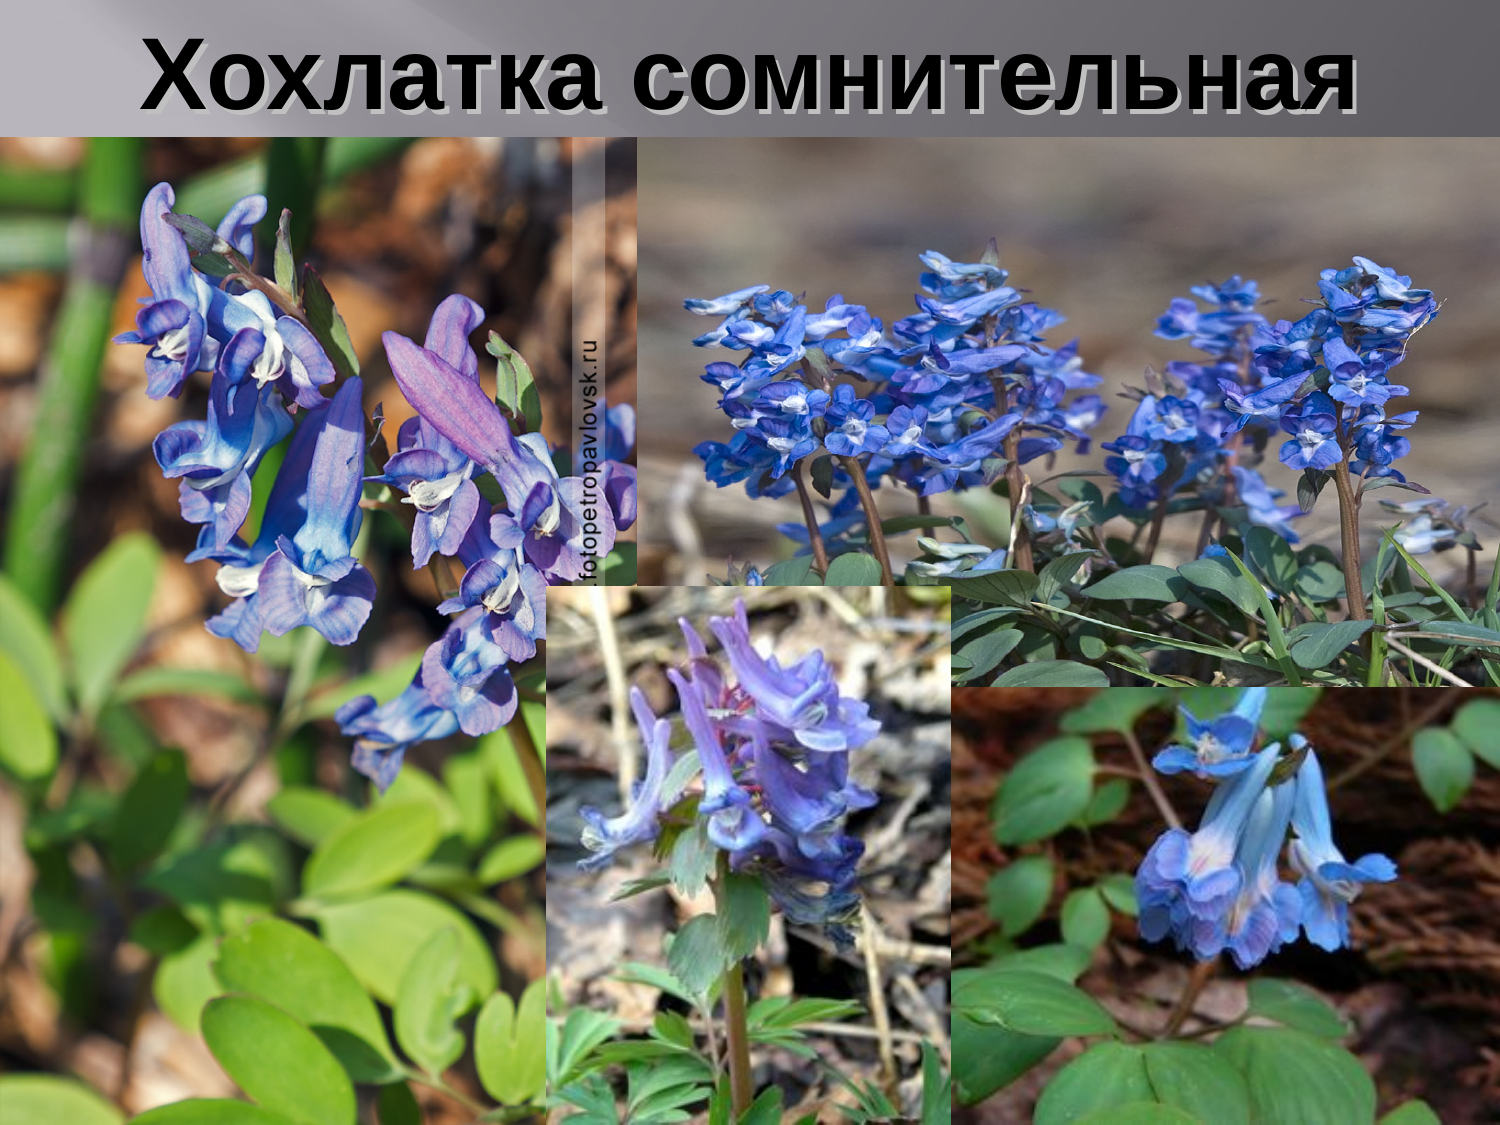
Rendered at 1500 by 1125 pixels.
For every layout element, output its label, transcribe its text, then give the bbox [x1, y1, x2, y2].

title Хохлатка сомнительная [0, 0, 1500, 137]
picture [0, 137, 1500, 1125]
